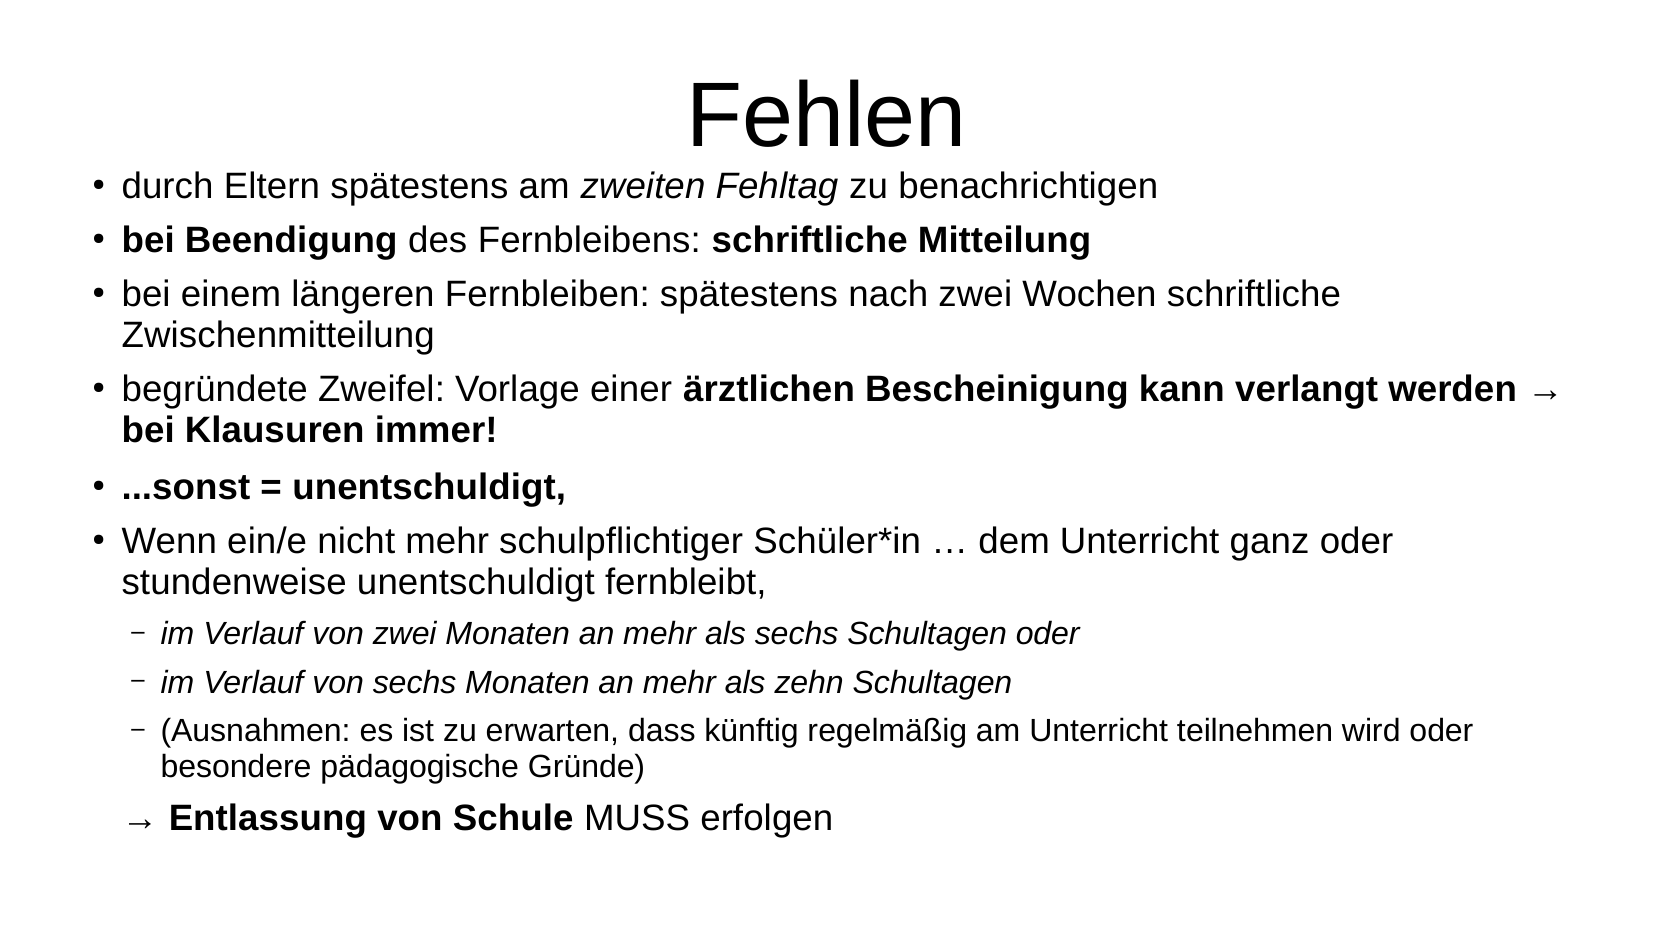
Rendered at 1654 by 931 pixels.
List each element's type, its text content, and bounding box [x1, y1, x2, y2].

list durch Eltern spätestens am zweiten Fehltag zu benachrichtigen bei Beendigung des Fernbleibens: schriftliche Mitteilung bei einem längeren Fernbleiben: spätestens nach zwei Wochen schriftliche Zwischenmitteilung begründete Zweifel: Vorlage einer ärztlichen Bescheinigung kann verlangt werden → bei Klausuren immer! ...sonst = unentschuldigt, Wenn ein/e nicht mehr schulpflichtiger Schüler*in … dem Unterricht ganz oder stundenweise unentschuldigt fernbleibt, im Verlauf von zwei Monaten an mehr als sechs Schultagen oder im Verlauf von sechs Monaten an mehr als zehn Schultagen (Ausnahmen: es ist zu erwarten, dass künftig regelmäßig am Unterricht teilnehmen wird oder besondere pädagogische Gründe) → Entlassung von Schule MUSS erfolgen [82, 165, 1571, 851]
title Fehlen [82, 37, 1571, 165]
